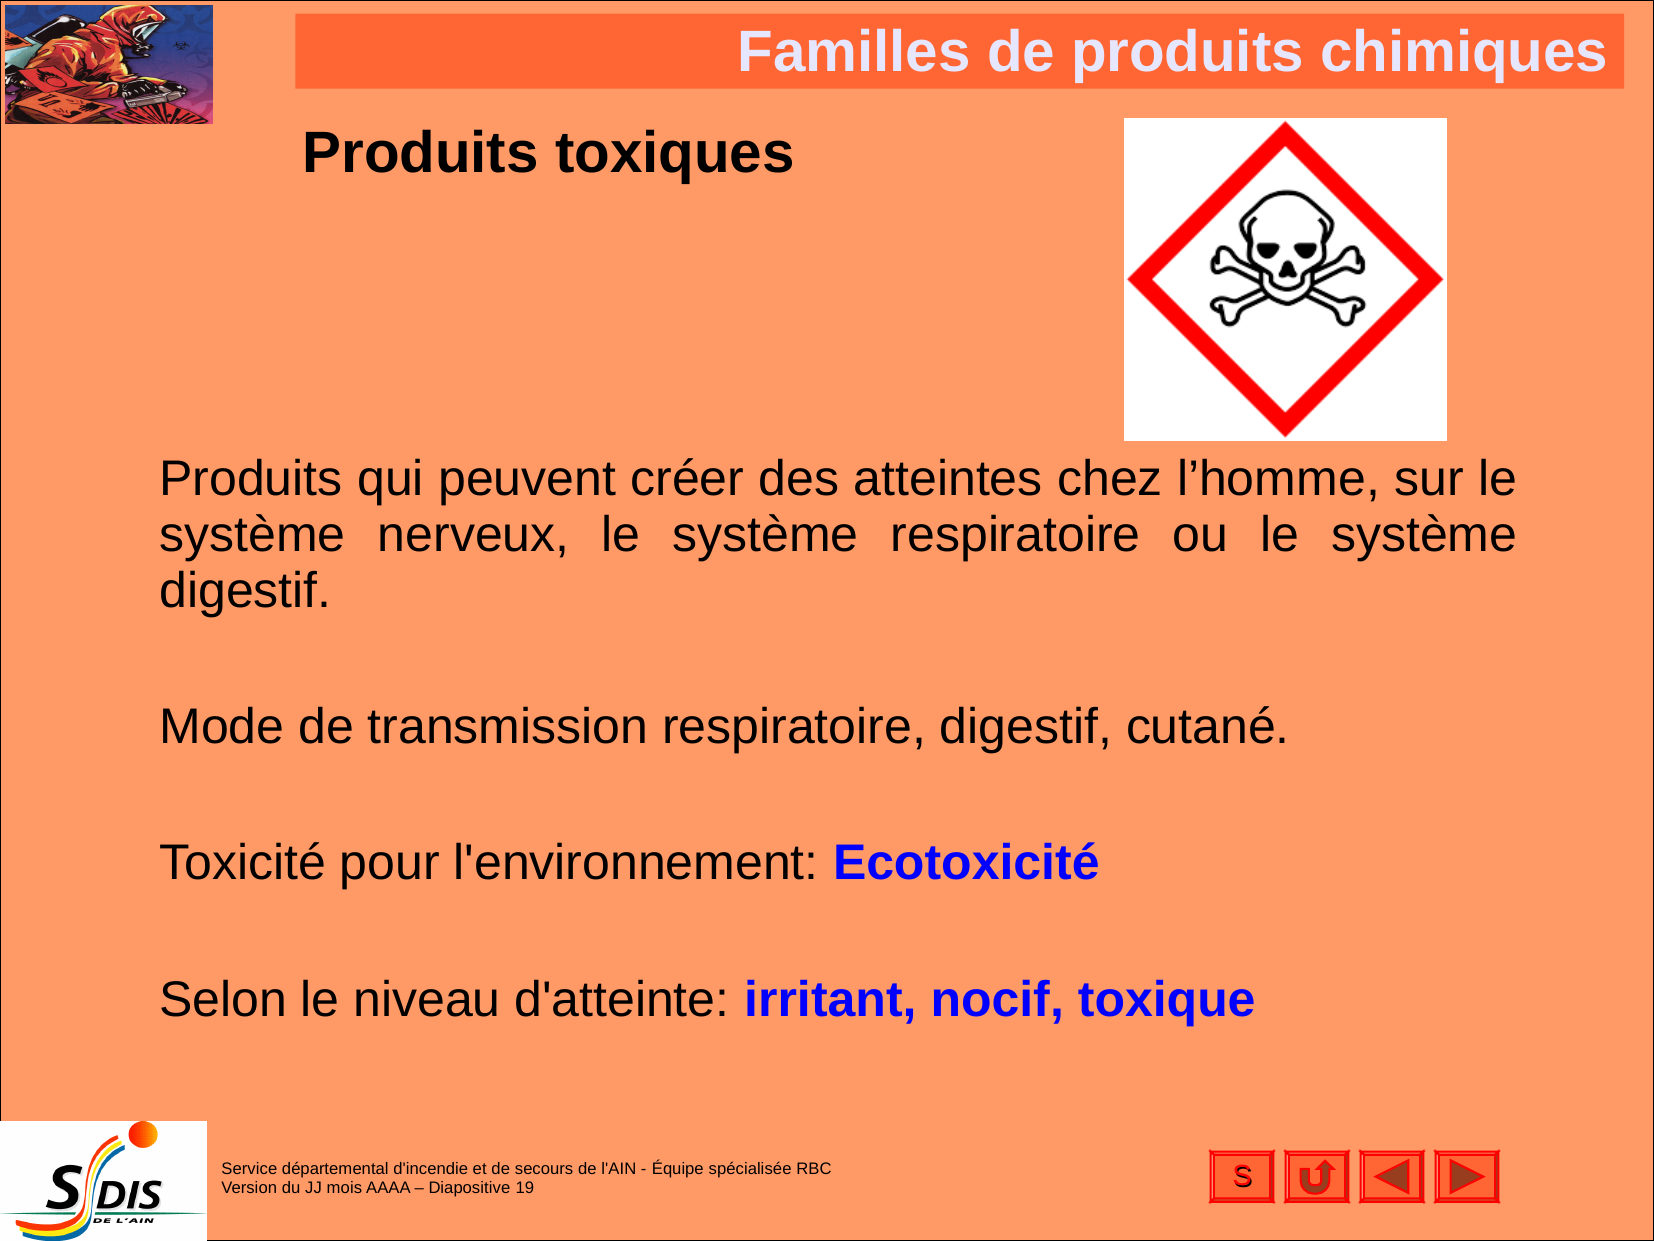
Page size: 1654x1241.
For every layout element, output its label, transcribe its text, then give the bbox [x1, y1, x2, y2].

text_box Produits toxiques [287, 112, 811, 193]
picture [0, 1121, 207, 1241]
text_box Produits qui peuvent créer des atteintes chez l’homme, sur le système nerveux, le système respiratoire ou le système digestif. Mode de transmission respiratoire, digestif, cutané. Toxicité pour l'environnement: Ecotoxicité Selon le niveau d'atteinte: irritant, nocif, toxique [88, 442, 1533, 1038]
picture [1124, 118, 1447, 441]
text_box Familles de produits chimiques [295, 13, 1625, 89]
picture [5, 5, 213, 124]
